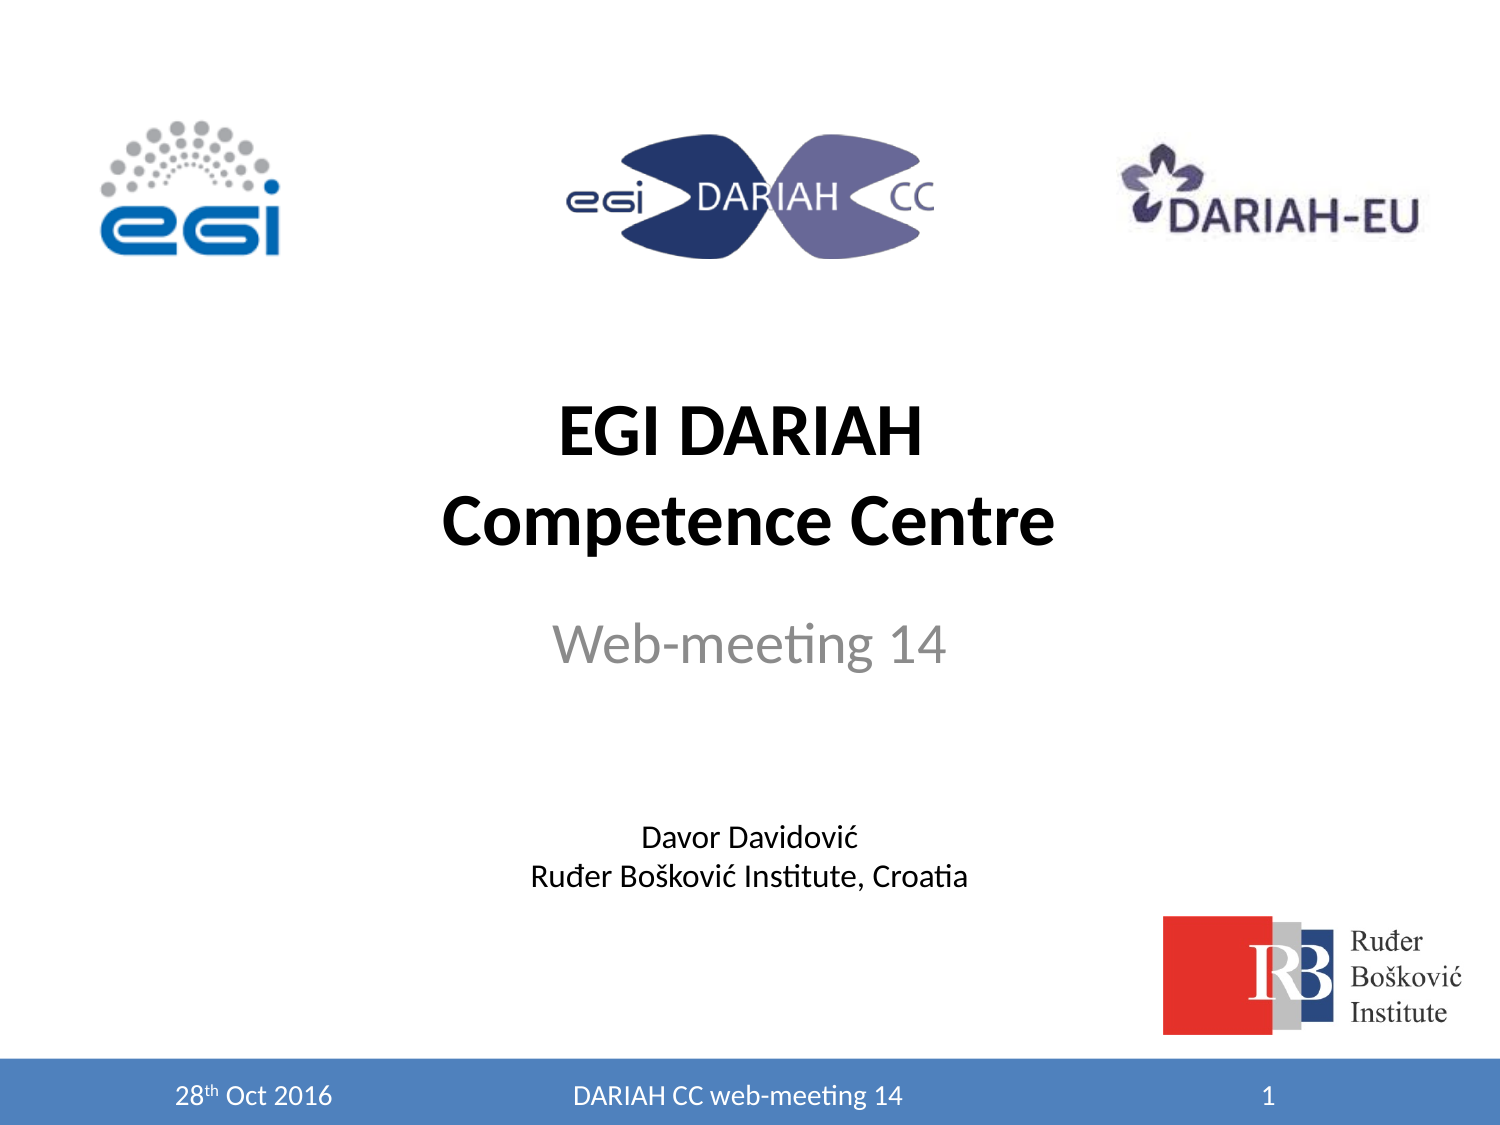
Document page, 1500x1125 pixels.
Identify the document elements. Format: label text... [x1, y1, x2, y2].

picture [1116, 132, 1431, 242]
picture [566, 134, 934, 259]
picture [64, 84, 315, 291]
picture [1163, 916, 1464, 1035]
text_box Web-meeting 14 [225, 597, 1275, 700]
text_box Davor Davidović Ruđer Bošković Institute, Croatia [501, 807, 998, 982]
text_box EGI DARIAH Competence Centre [112, 349, 1388, 591]
